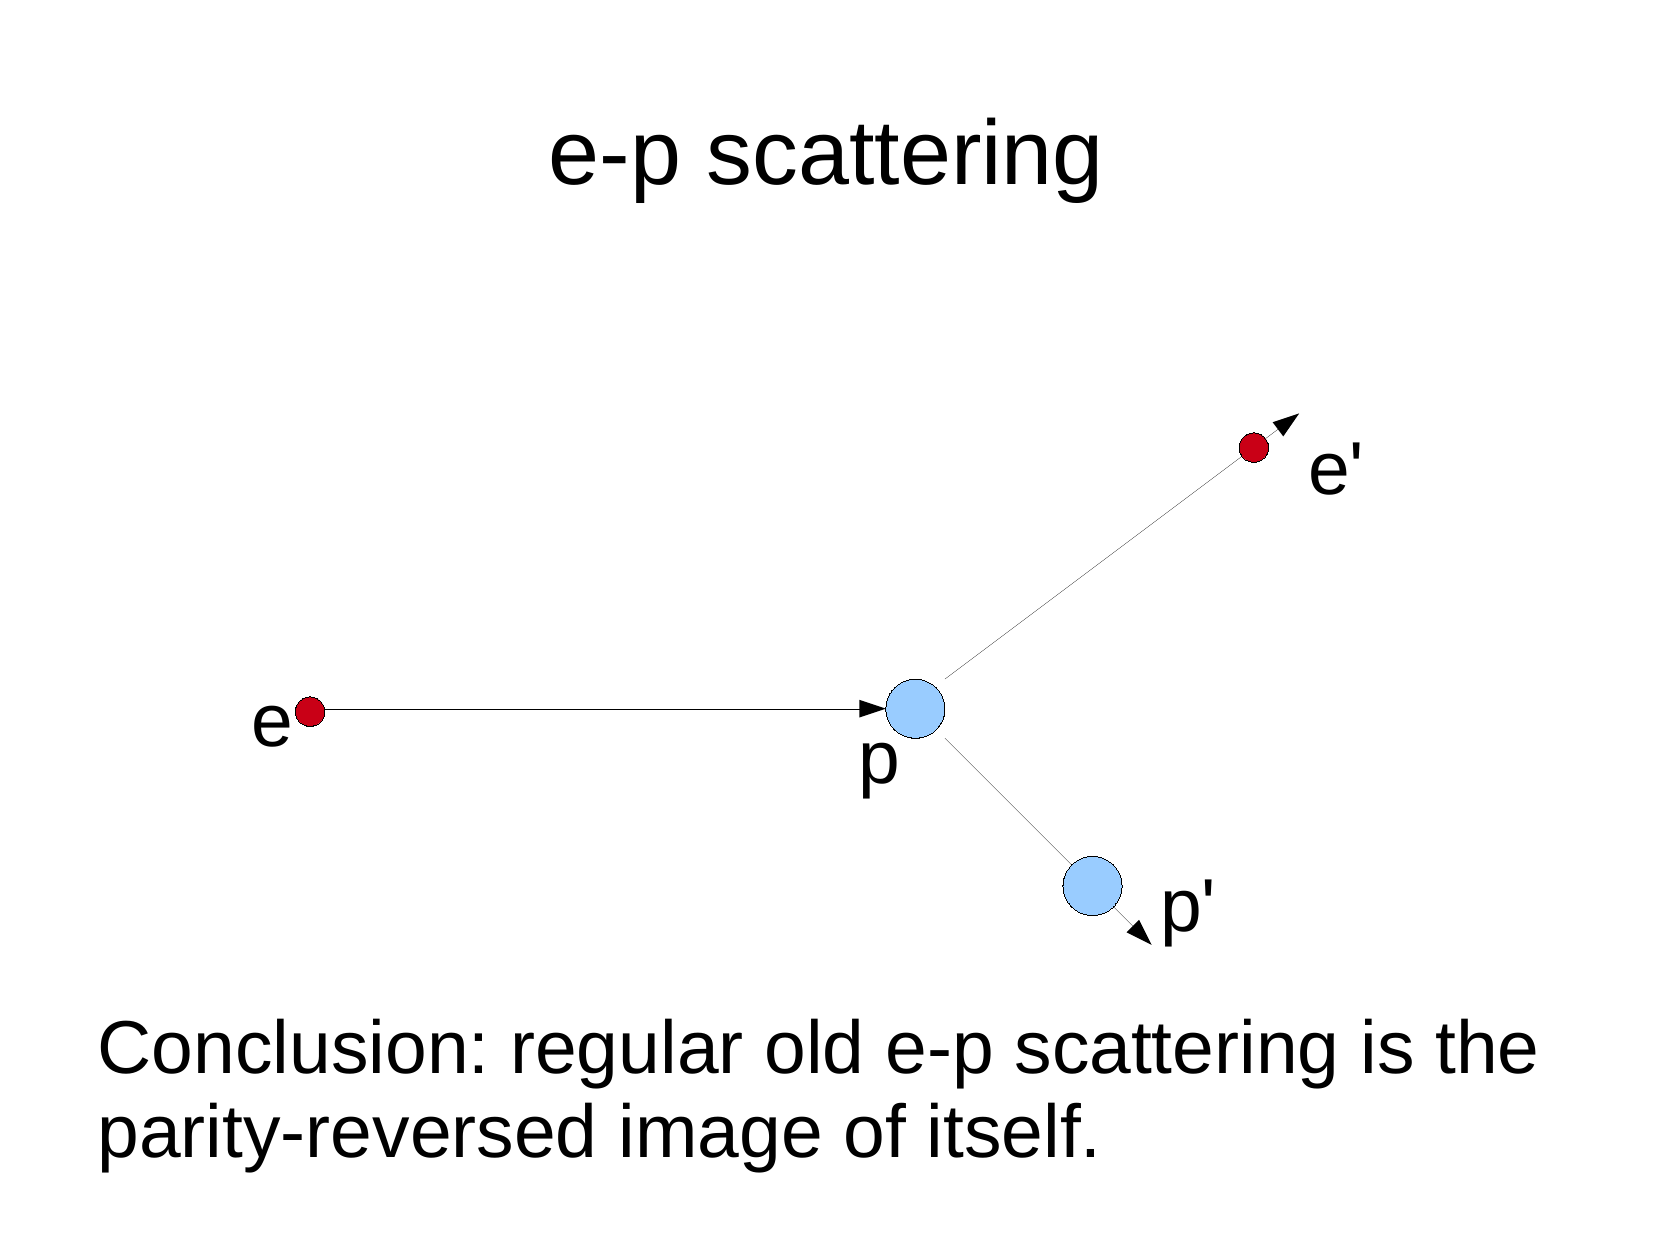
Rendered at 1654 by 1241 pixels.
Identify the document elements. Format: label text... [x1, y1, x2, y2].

text_box e' [1293, 419, 1379, 546]
text_box p [843, 708, 916, 835]
text_box [1239, 432, 1269, 463]
text_box Conclusion: regular old e-p scattering is the parity-reversed image of itself. [82, 998, 1556, 1236]
title e-p scattering [82, 56, 1571, 250]
text_box e [236, 671, 308, 798]
text_box [1062, 856, 1123, 916]
text_box [295, 696, 325, 727]
text_box p' [1145, 856, 1231, 983]
text_box [885, 679, 945, 739]
